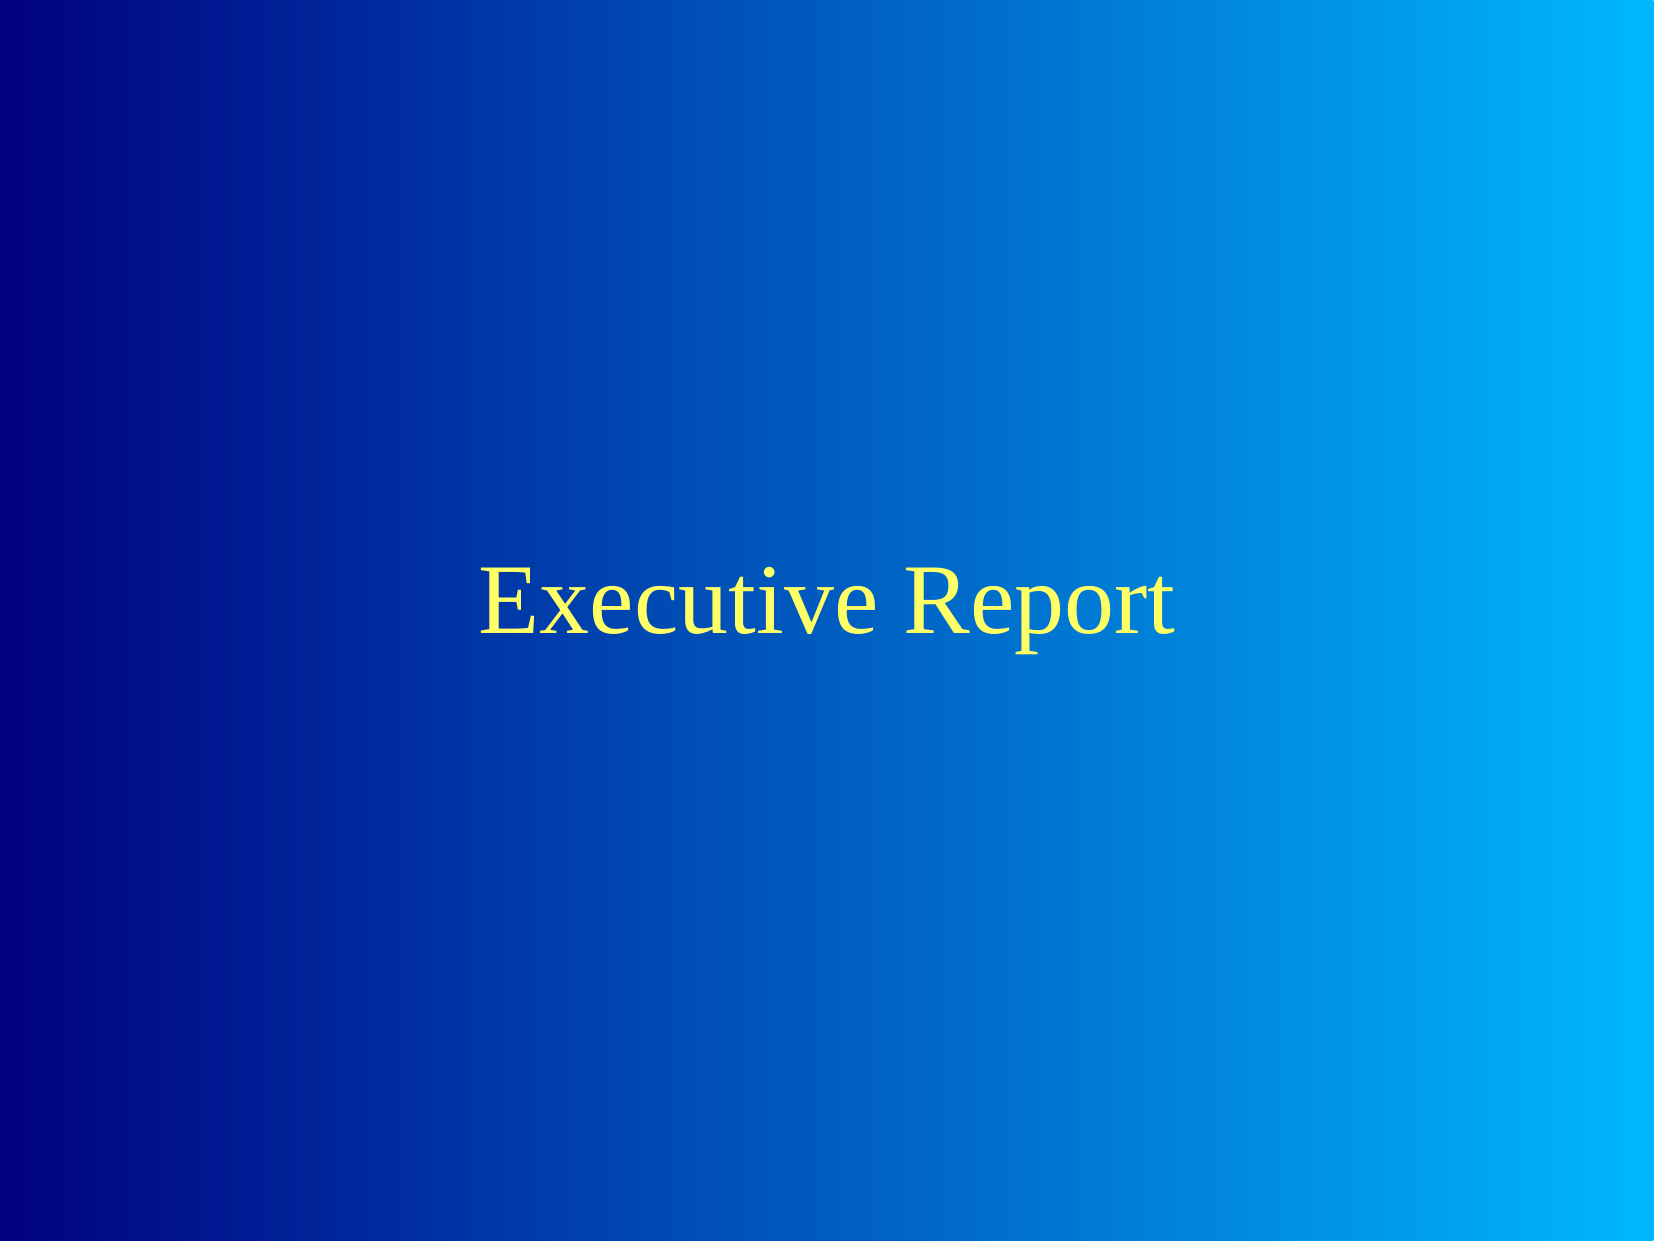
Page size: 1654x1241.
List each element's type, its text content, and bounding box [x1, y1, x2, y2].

title Executive Report [121, 496, 1534, 704]
